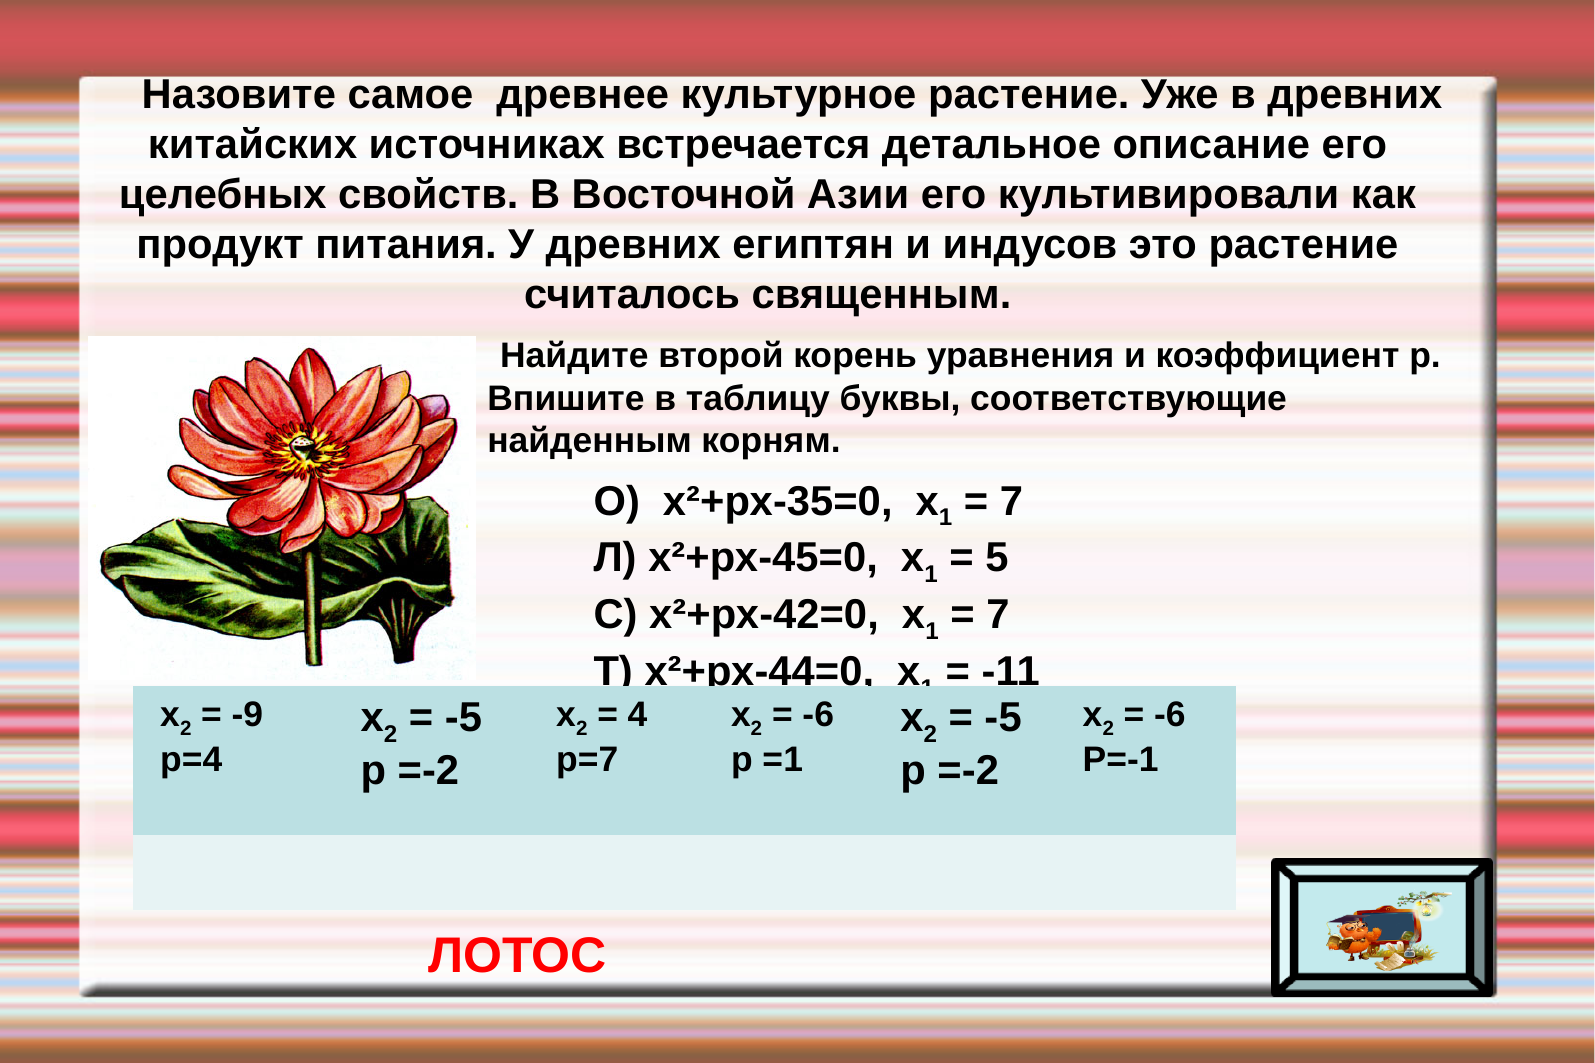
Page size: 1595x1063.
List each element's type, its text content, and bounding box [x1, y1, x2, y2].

table_header х2 = -6 р =1 [704, 686, 871, 835]
table_header х2 = 4 р=7 [529, 686, 704, 835]
table_cell [871, 835, 1055, 910]
table_header х2 = -5 р =-2 [871, 686, 1055, 835]
table_cell [1055, 835, 1236, 910]
table_header х2 = -6 Р=-1 [1055, 686, 1236, 835]
text_box Назовите самое древнее культурное растение. Уже в древних китайских источниках встречается детальное описание его целебных свойств. В Восточной Азии его культивировали как продукт питания. У древних египтян и индусов это растение считалось священным. [59, 59, 1477, 325]
table_cell [529, 835, 704, 910]
table_cell [133, 835, 331, 910]
text_box ЛОТОС [413, 915, 693, 991]
table_header х2 = -9 р=4 [133, 686, 331, 835]
text_box Найдите второй корень уравнения и коэффициент р. Впишите в таблицу буквы, соответствующие найденным корням. [472, 324, 1506, 468]
table_cell [704, 835, 871, 910]
table_header х2 = -5 р =-2 [331, 686, 529, 835]
picture [0, 0, 1595, 1063]
table_cell [331, 835, 529, 910]
text_box О) х²+рх-35=0, х1 = 7 Л) х²+рх-45=0, х1 = 5 С) х²+рх-42=0, х1 = 7 Т) х²+рх-44=0, х1 = -11 [563, 465, 1388, 709]
